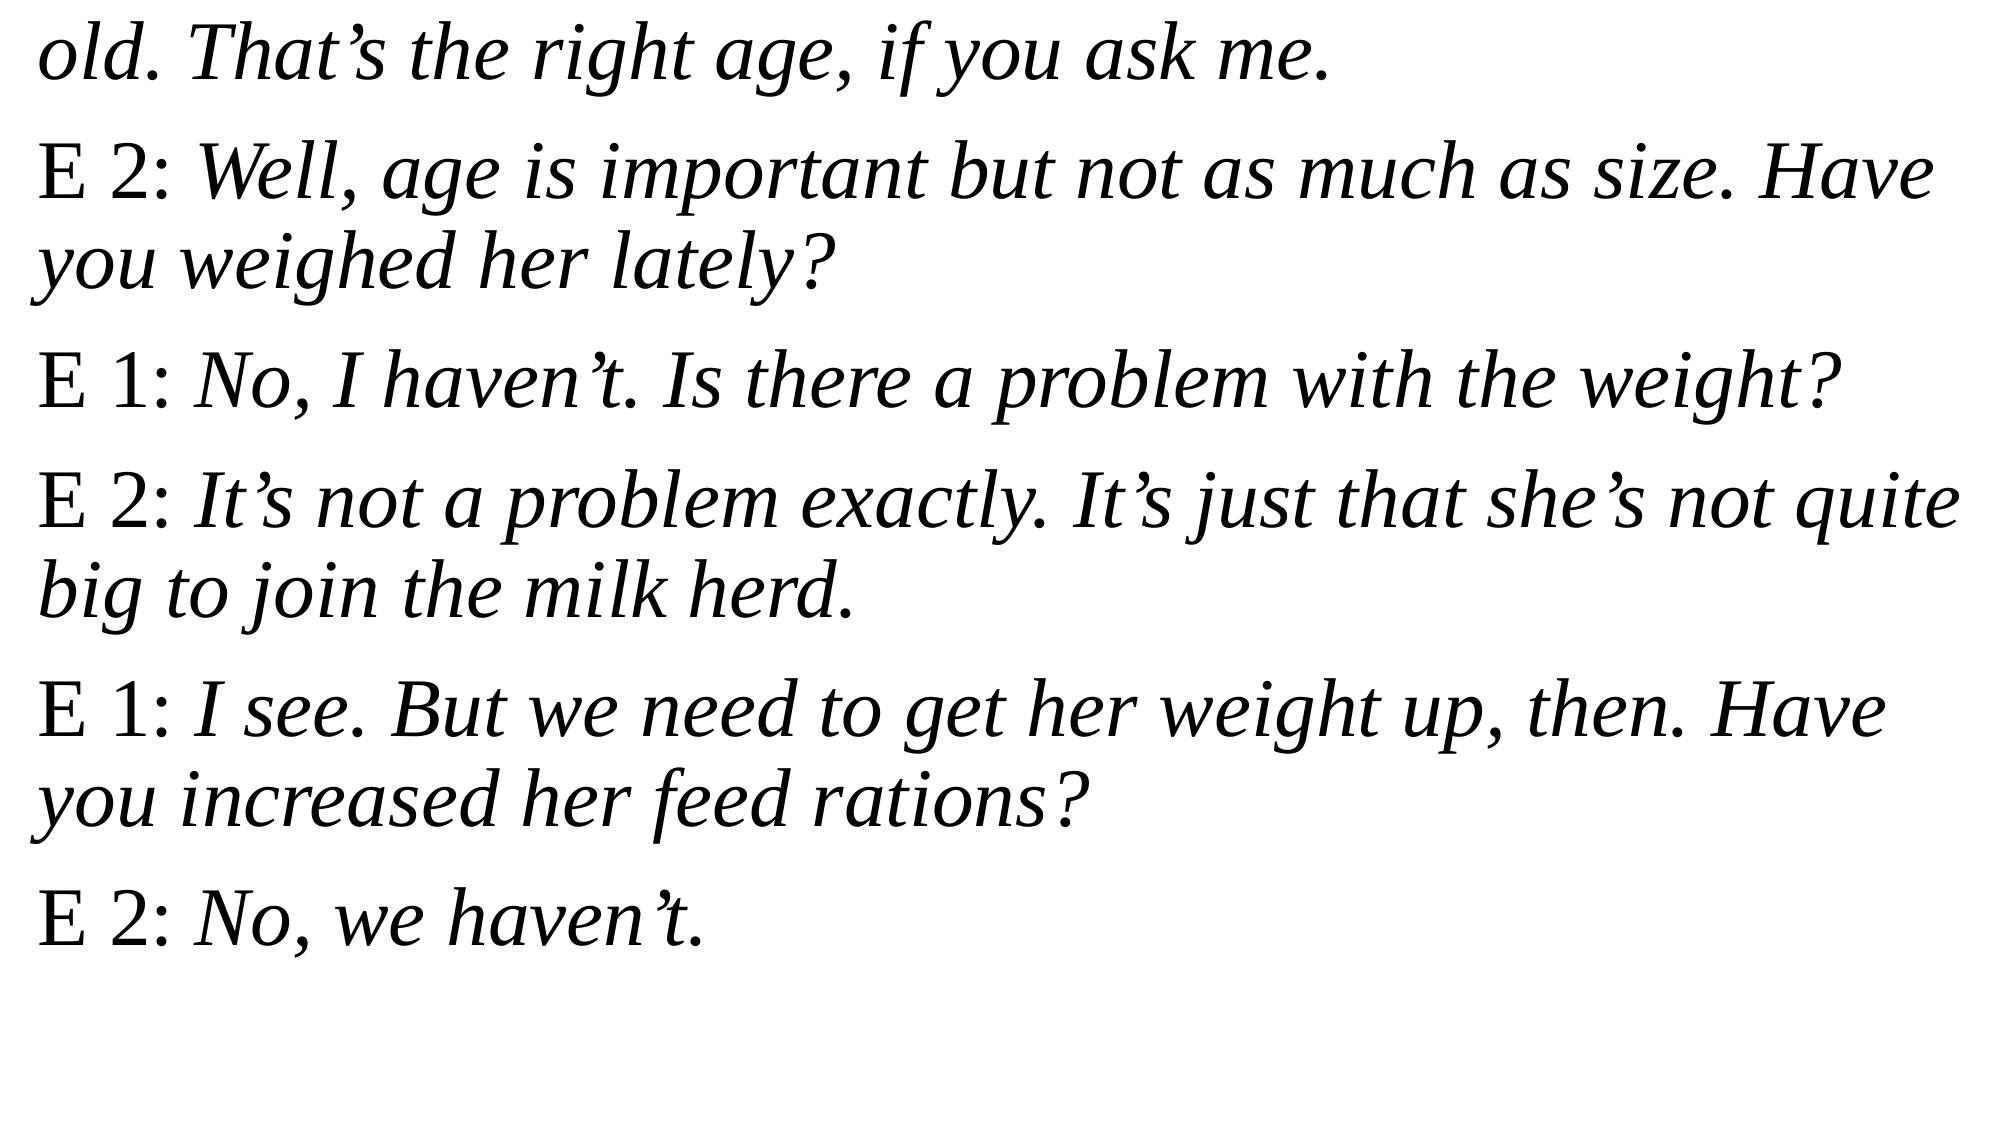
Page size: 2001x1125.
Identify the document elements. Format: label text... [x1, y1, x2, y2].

list old. That’s the right age, if you ask me. E 2: Well, age is important but not as much as size. Have you weighed her lately? E 1: No, I haven’t. Is there a problem with the weight? E 2: It’s not a problem exactly. It’s just that she’s not quite big to join the milk herd. E 1: I see. But we need to get her weight up, then. Have you increased her feed rations? E 2: No, we haven’t. [22, 0, 1981, 1125]
